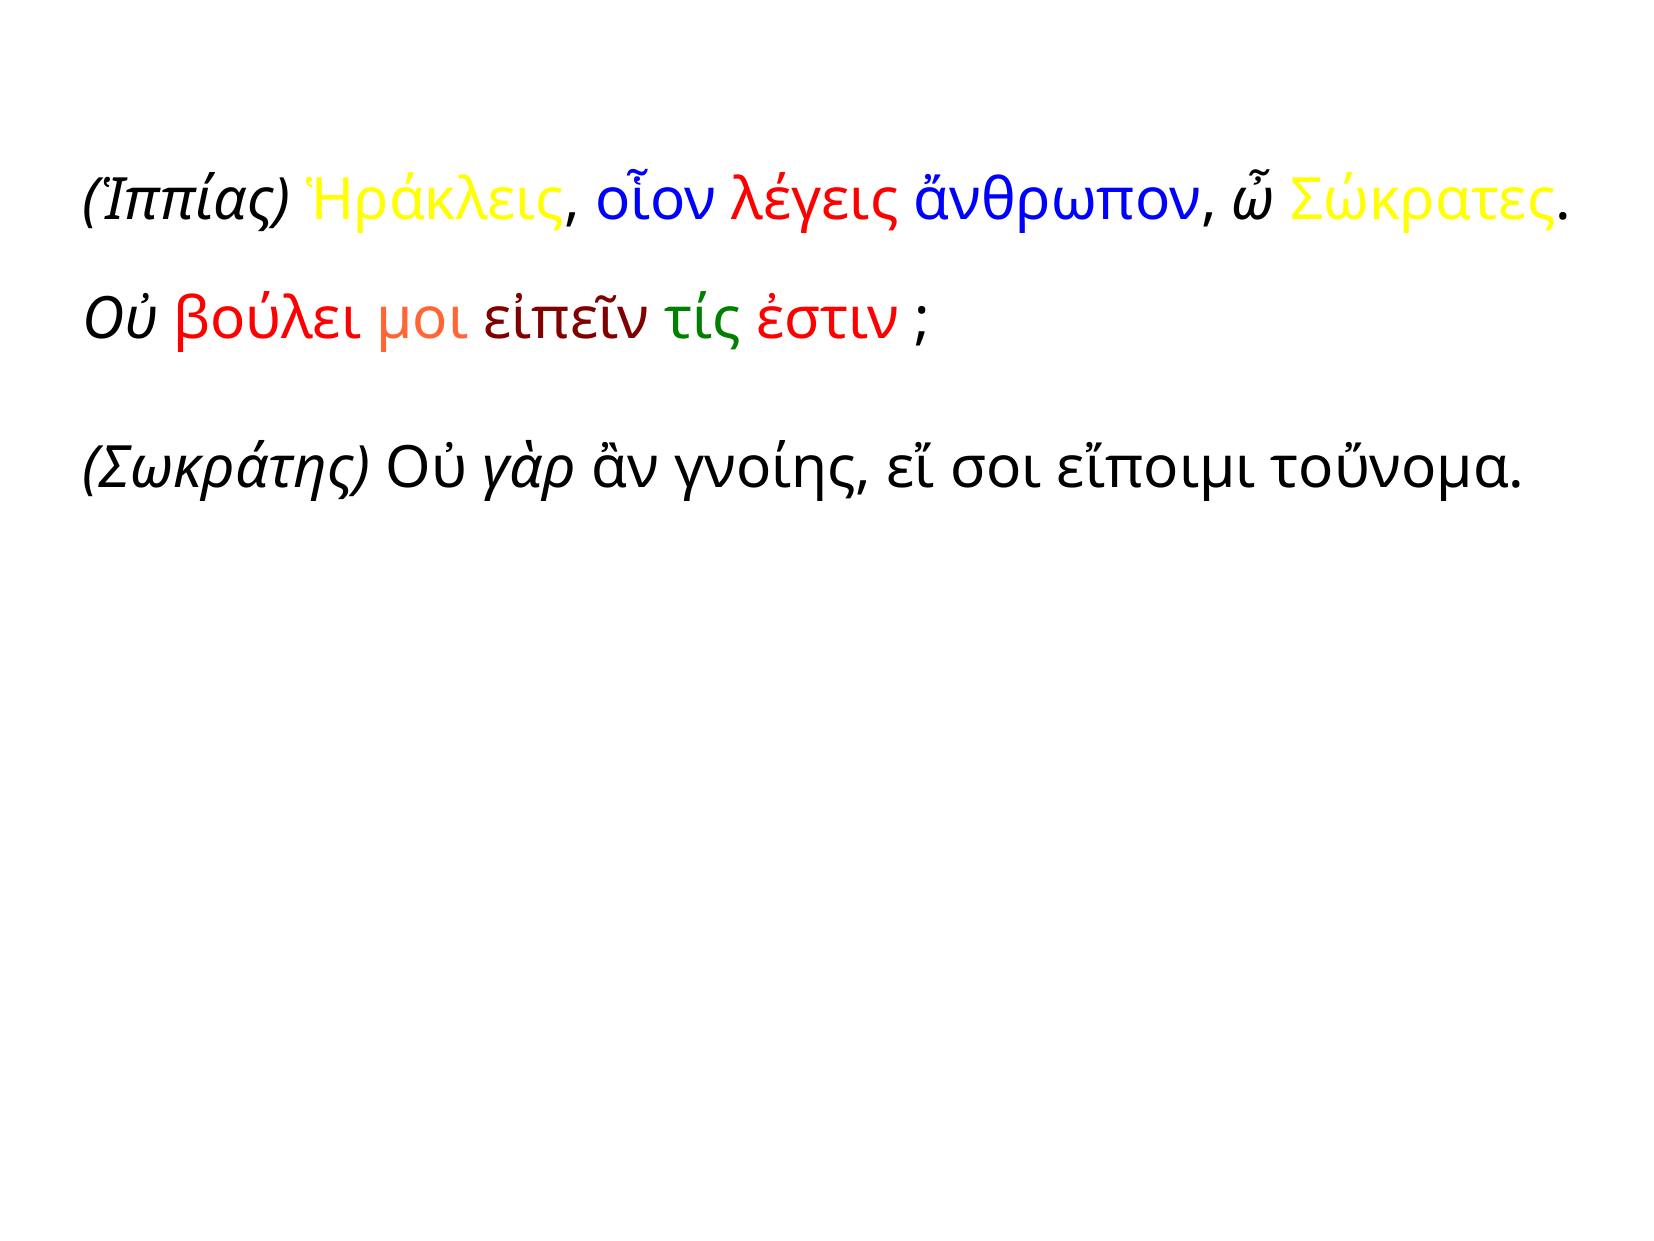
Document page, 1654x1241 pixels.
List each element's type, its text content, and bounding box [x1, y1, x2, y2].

list (Ἱππίας) Ἡράκλεις, οἷον λέγεις ἄνθρωπον, ὦ Σώκρατες. Οὐ βούλει μοι εἰπεῖν τίς ἐστιν ; (Σωκράτης) Οὐ γὰρ ἂν γνοίης, εἴ σοι εἴποιμι τοὔνομα. [82, 118, 1571, 1241]
